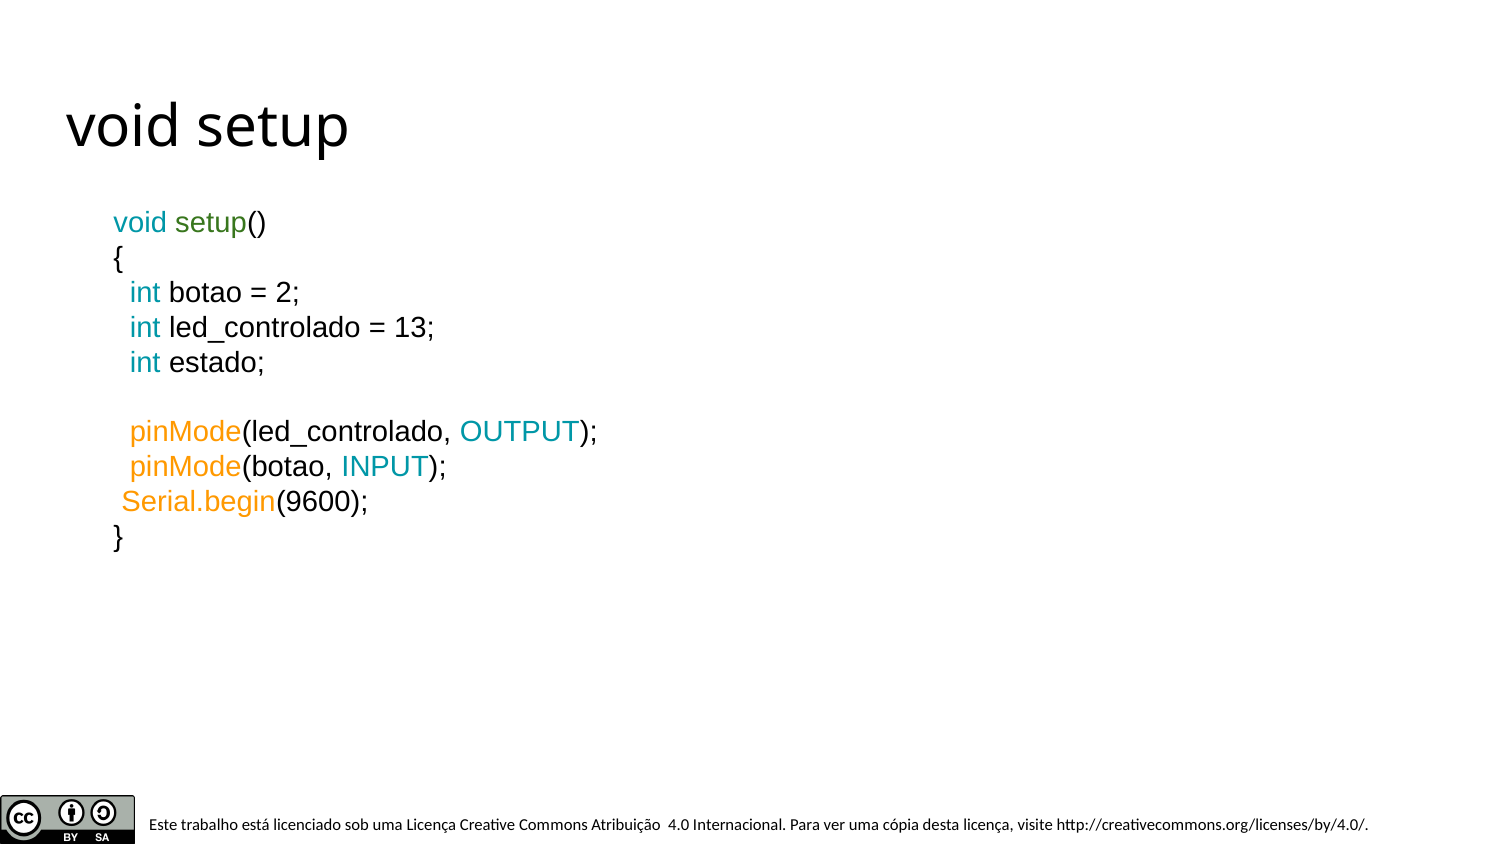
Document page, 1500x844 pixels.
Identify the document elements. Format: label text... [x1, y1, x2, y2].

title void setup [51, 72, 1449, 167]
picture [0, 795, 135, 844]
text_box void setup() { int botao = 2; int led_controlado = 13; int estado; pinMode(led_controlado, OUTPUT); pinMode(botao, INPUT); Serial.begin(9600); } [98, 187, 1365, 713]
text_box Este trabalho está licenciado sob uma Licença Creative Commons Atribuição 4.0 Internacional. Para ver uma cópia desta licença, visite http://creativecommons.org/licenses/by/4.0/. [135, 795, 1500, 844]
